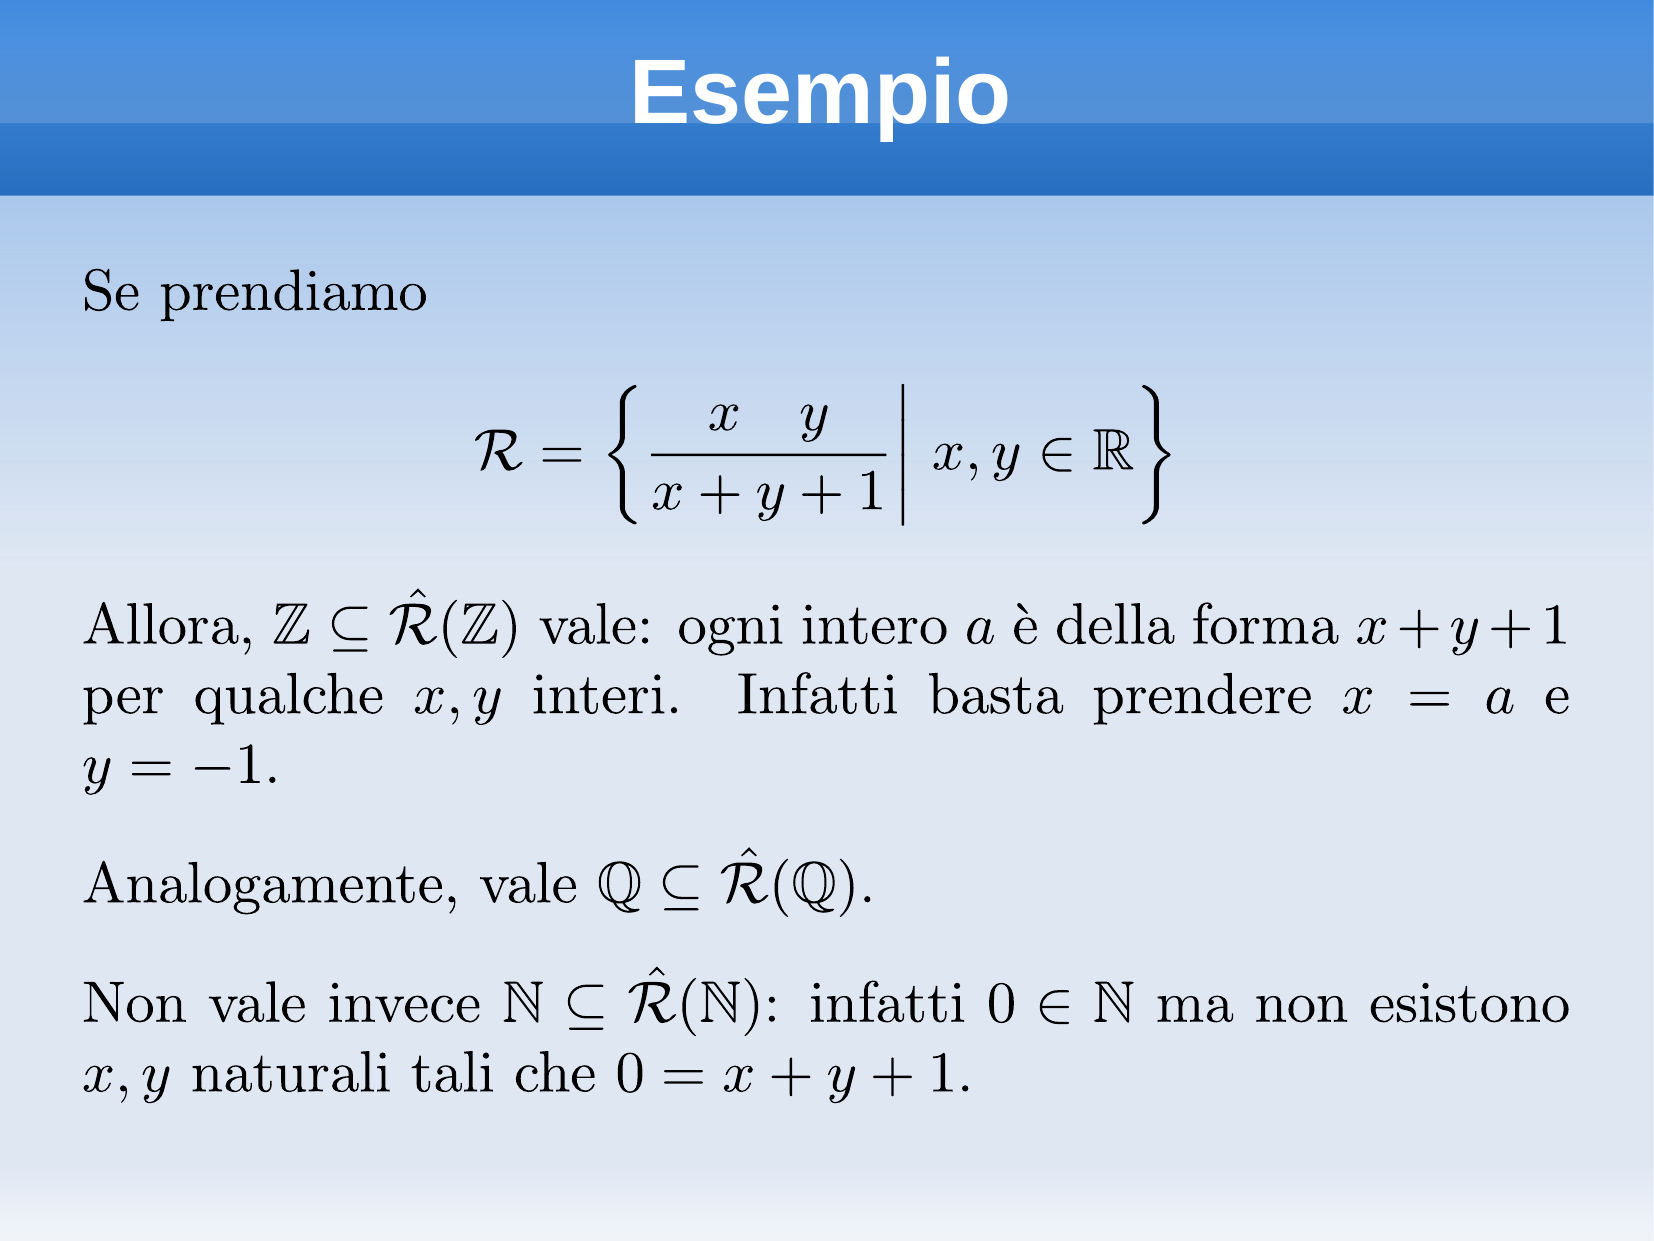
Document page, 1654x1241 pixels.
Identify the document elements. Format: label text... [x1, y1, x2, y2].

title Esempio [76, 0, 1565, 196]
picture [0, 0, 1654, 1241]
text_box [81, 268, 1571, 1104]
